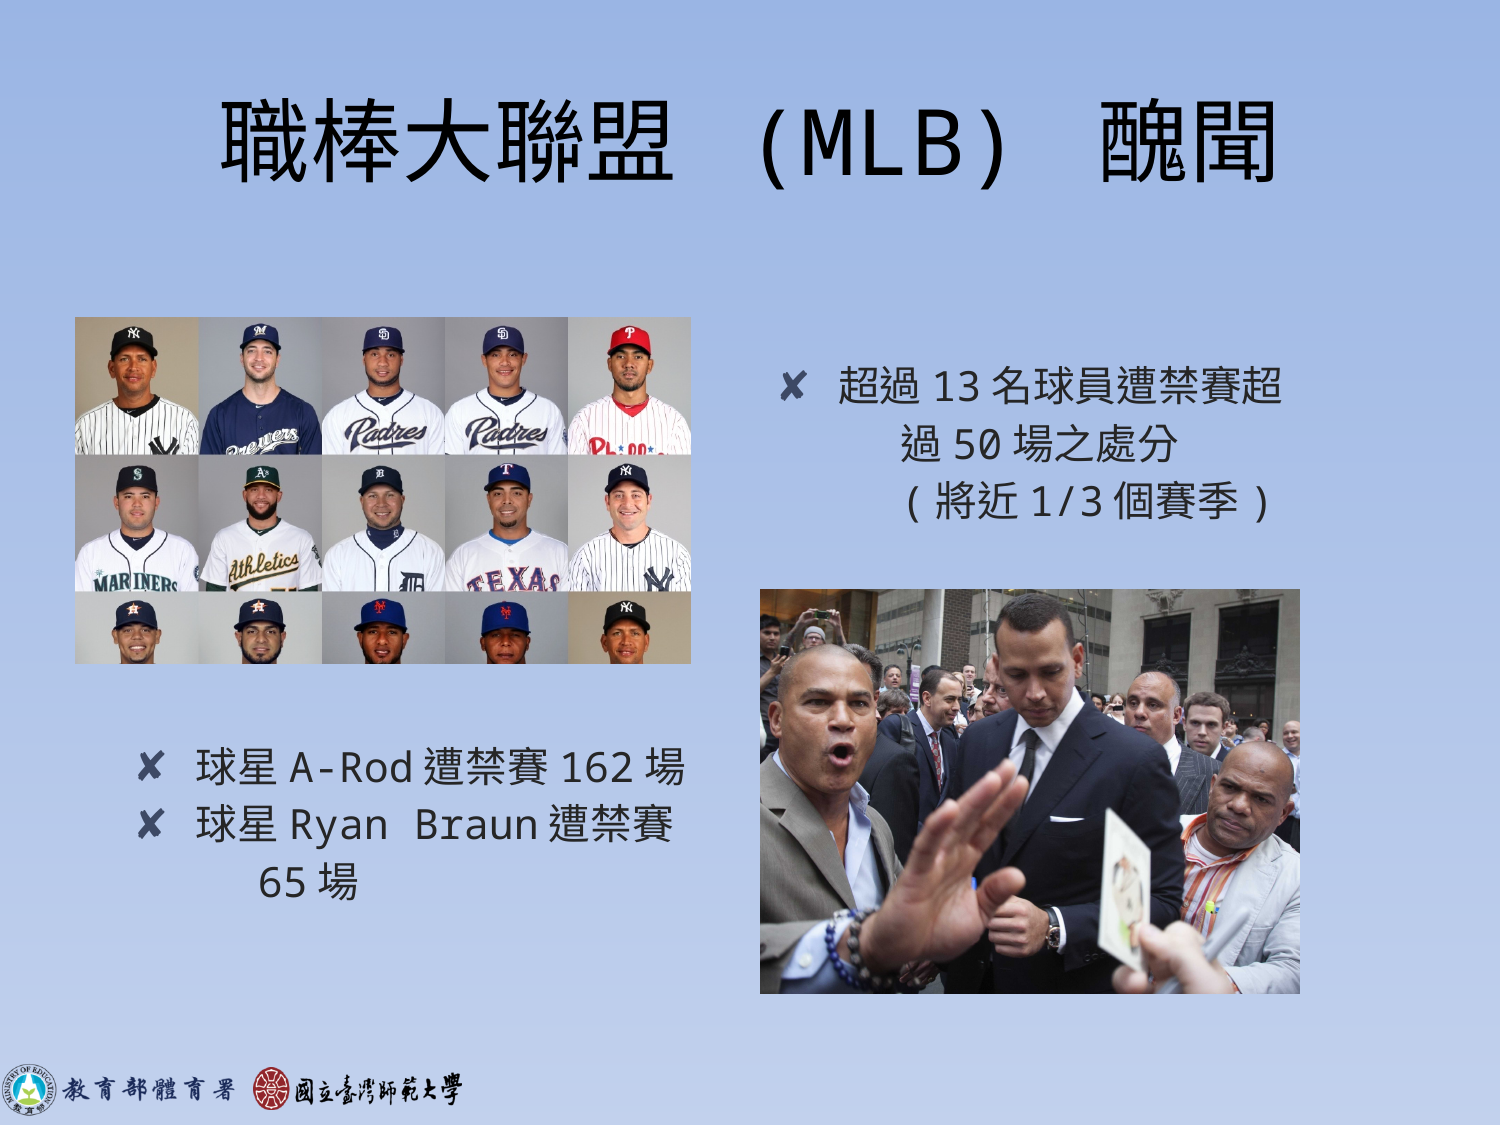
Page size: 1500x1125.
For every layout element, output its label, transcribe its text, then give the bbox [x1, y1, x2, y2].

picture [75, 317, 691, 664]
text_box 球星A-Rod遭禁賽162場 球星Ryan Braun遭禁賽65場 [93, 726, 711, 913]
title 職棒大聯盟 (MLB) 醜聞 [75, 45, 1426, 233]
picture [760, 589, 1300, 994]
text_box 超過13名球員遭禁賽超過50場之處分 (將近1/3個賽季) [736, 345, 1300, 533]
